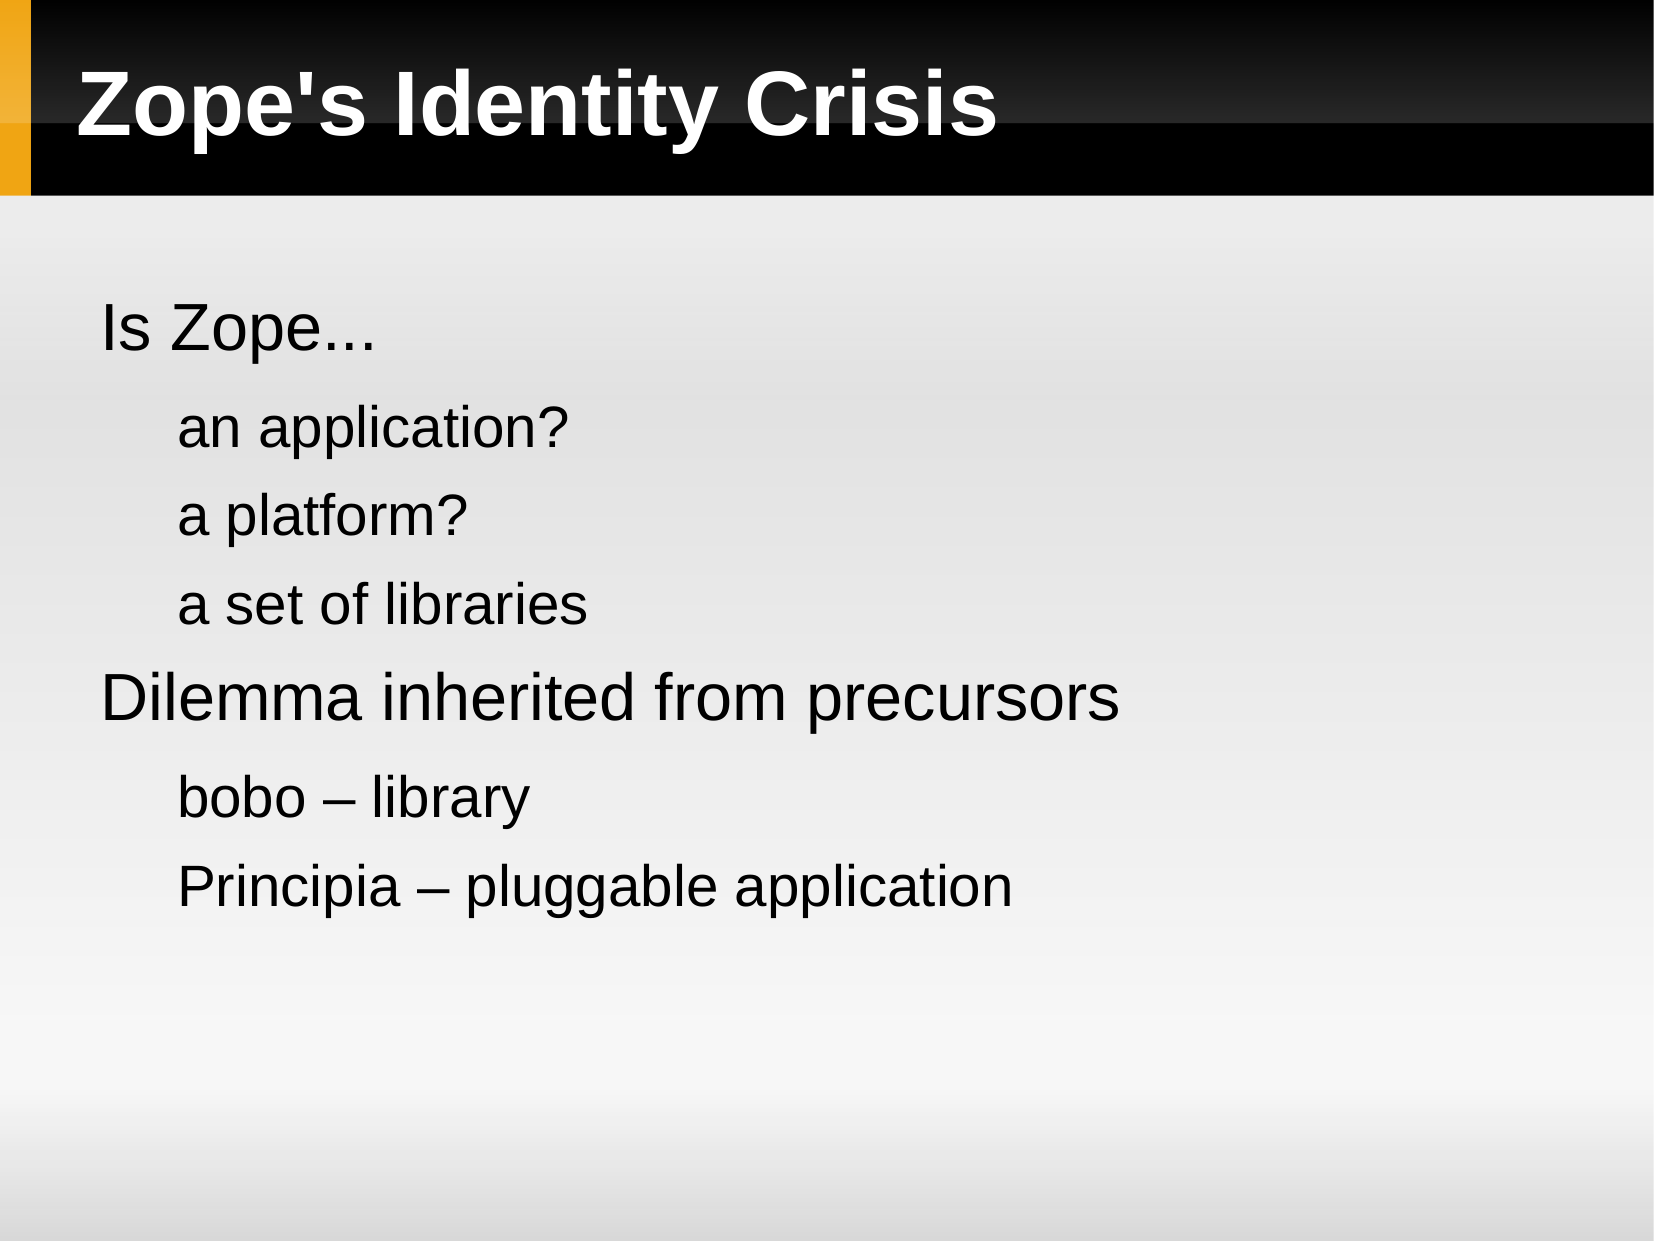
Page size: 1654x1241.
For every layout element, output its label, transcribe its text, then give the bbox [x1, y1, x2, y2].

picture [0, 0, 1654, 1241]
title Zope's Identity Crisis [76, 7, 1565, 200]
list Is Zope... an application? a platform? a set of libraries Dilemma inherited from precursors bobo – library Principia – pluggable application [82, 290, 1571, 1094]
